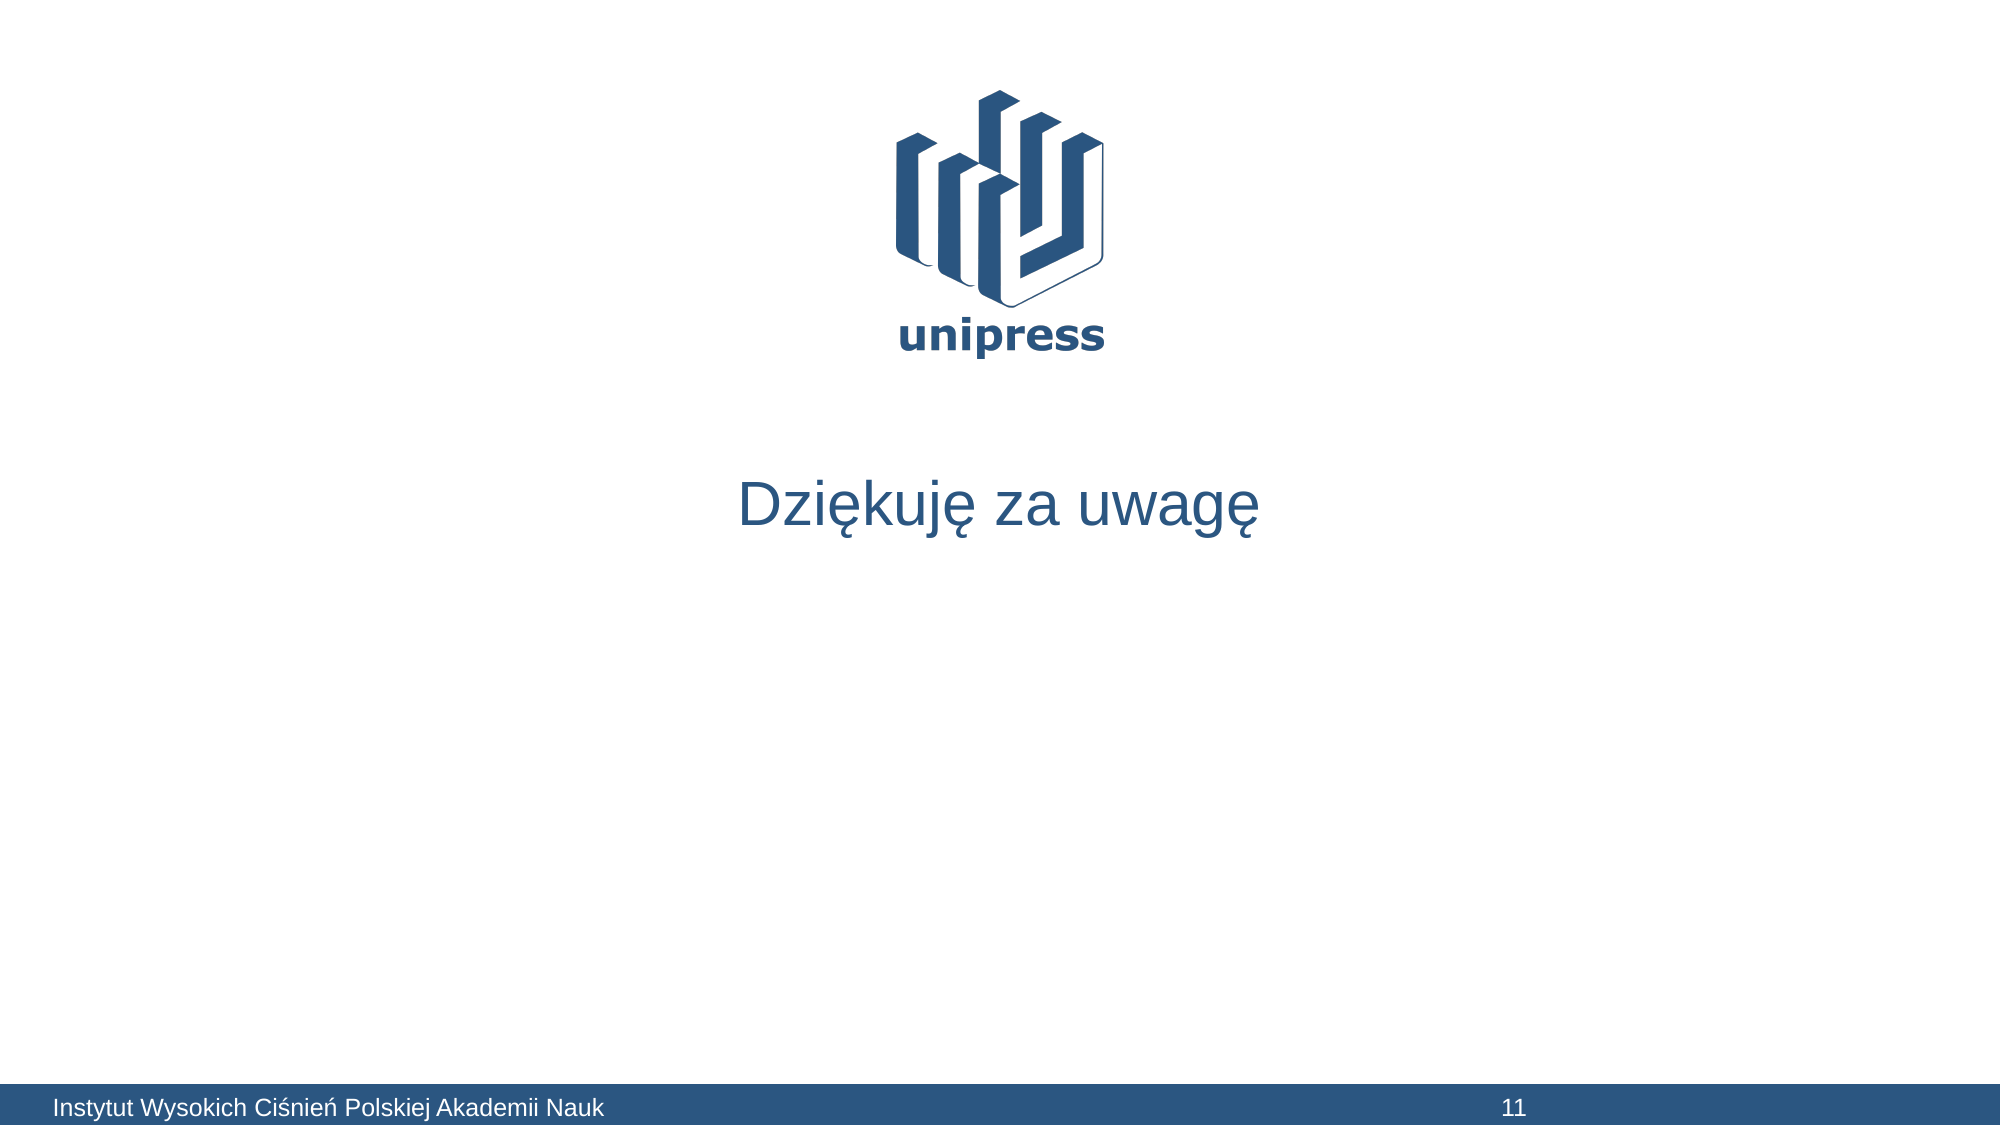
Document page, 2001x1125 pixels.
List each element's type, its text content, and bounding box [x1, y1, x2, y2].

text_box 11 [1485, 1084, 1936, 1125]
title Dziękuję za uwagę [249, 401, 1750, 609]
